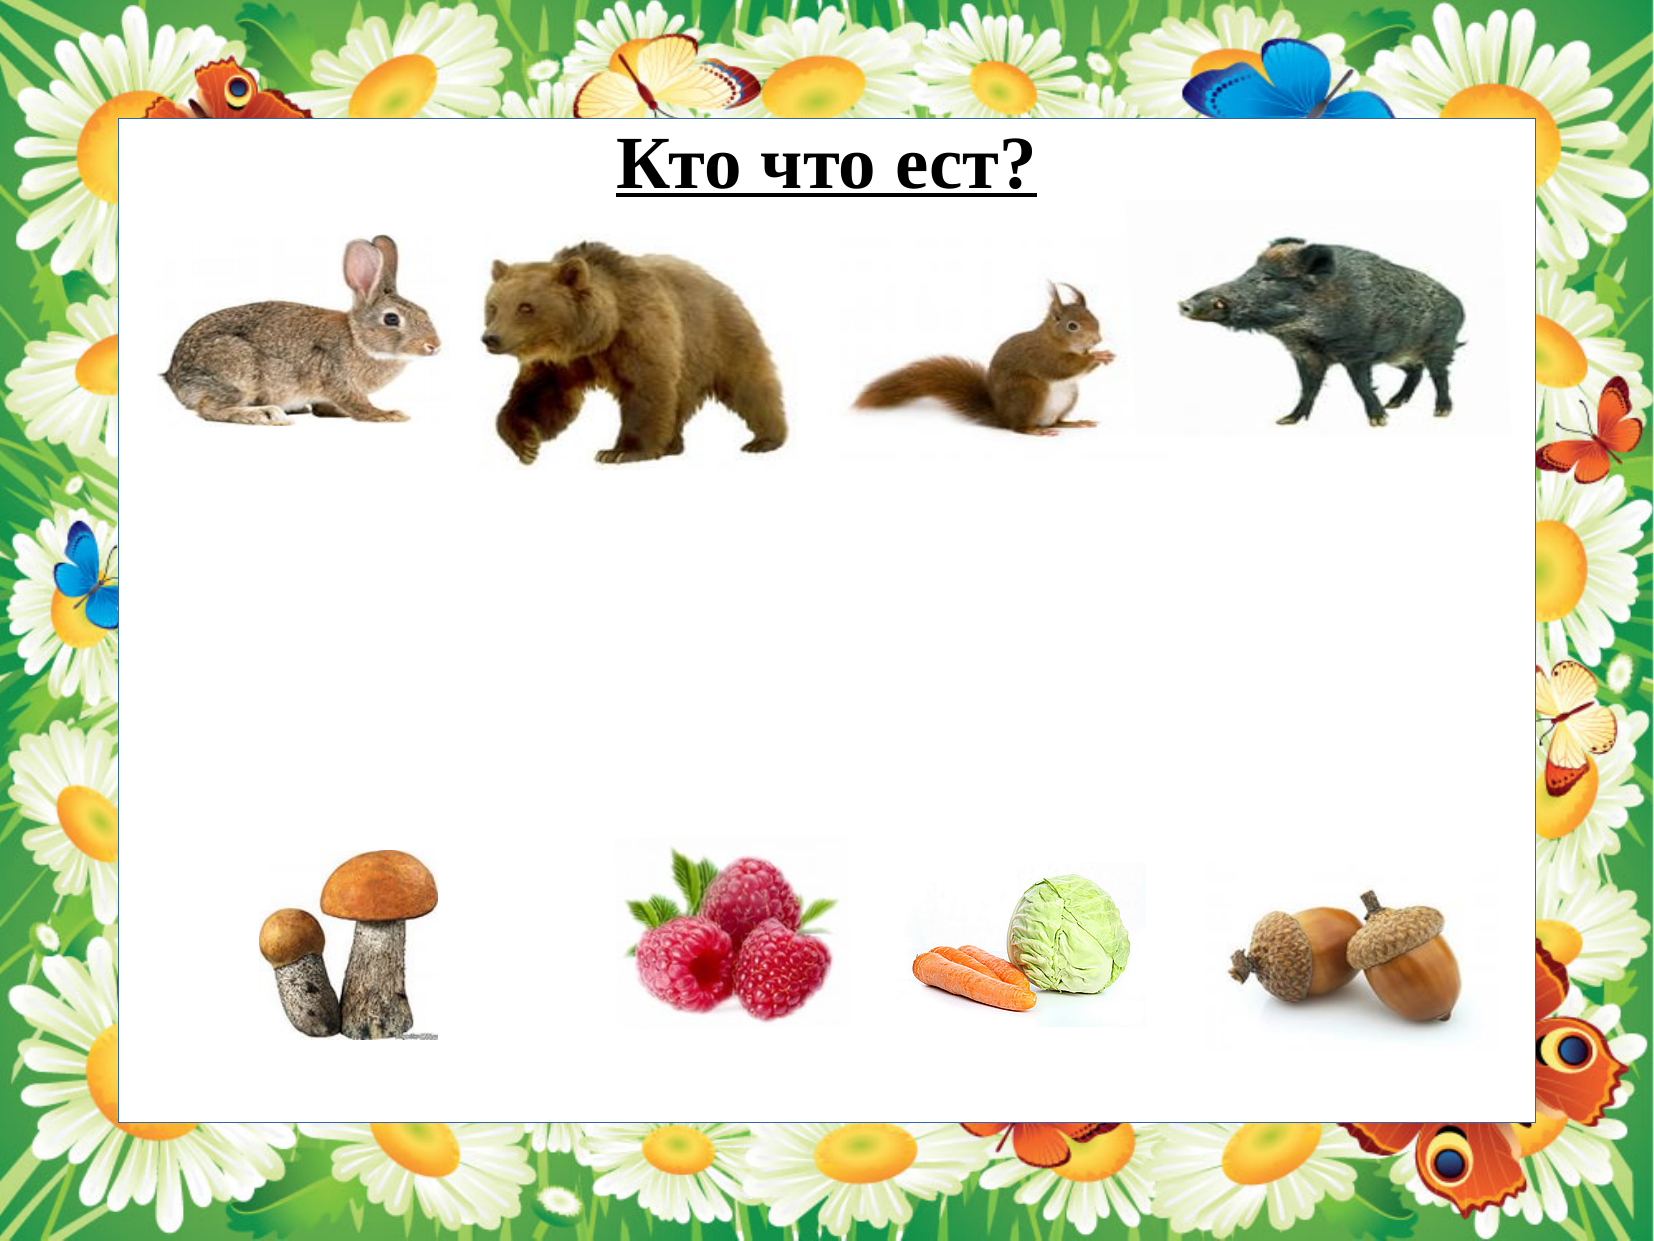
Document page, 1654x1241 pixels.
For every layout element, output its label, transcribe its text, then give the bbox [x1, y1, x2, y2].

picture [0, 0, 1654, 1241]
text_box Кто что ест? [118, 118, 1536, 1123]
